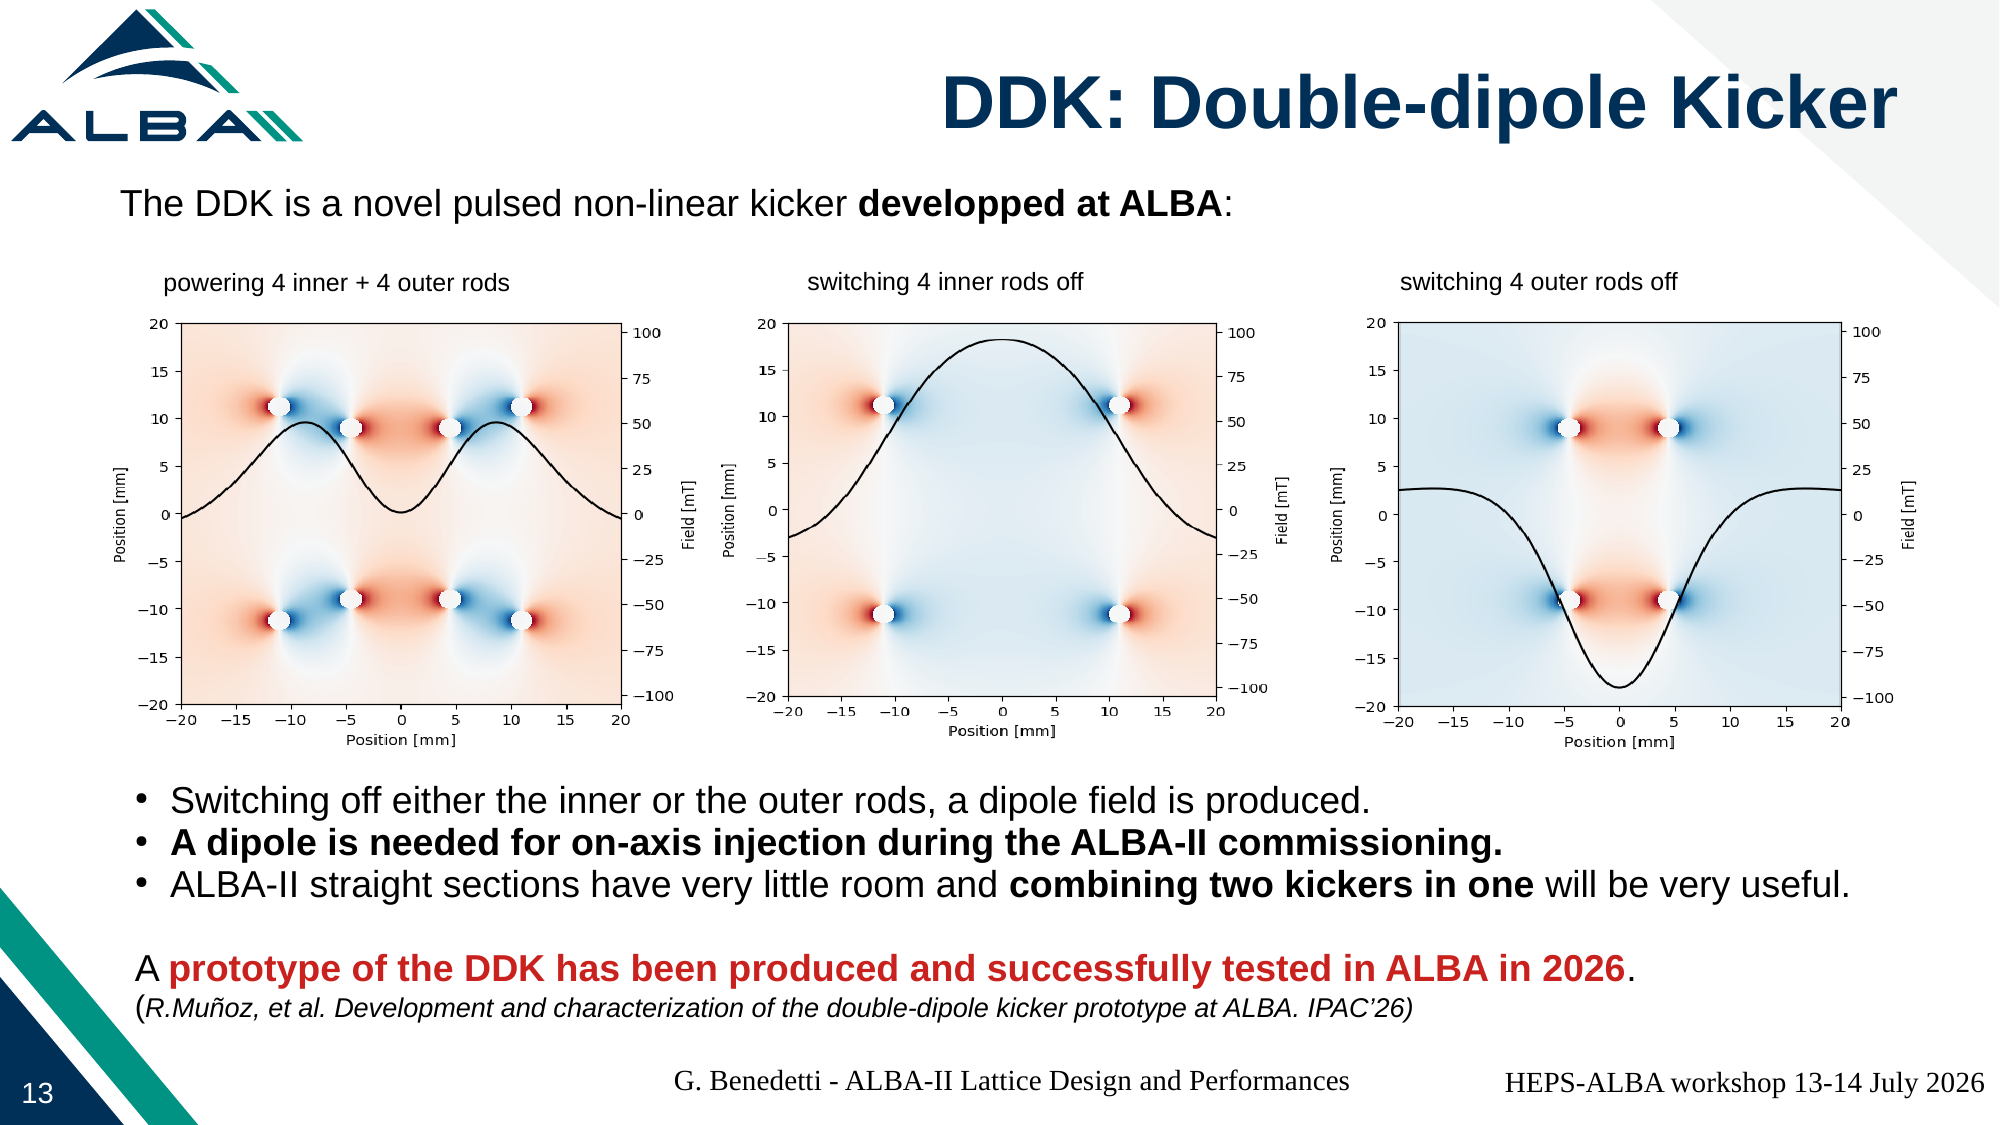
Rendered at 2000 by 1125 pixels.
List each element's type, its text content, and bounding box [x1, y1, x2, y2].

picture [103, 313, 708, 756]
text_box Switching off either the inner or the outer rods, a dipole field is produced. A dipole is needed for on-axis injection during the ALBA-II commissioning. ALBA-II straight sections have very little room and combining two kickers in one will be very useful. A prototype of the DDK has been produced and successfully tested in ALBA in 2026. (R.Muñoz, et al. Development and characterization of the double-dipole kicker prototype at ALBA. IPAC’26) [120, 771, 1876, 1032]
text_box powering 4 inner + 4 outer rods [141, 261, 607, 314]
picture [712, 311, 1306, 747]
text_box switching 4 outer rods off [1378, 260, 1760, 312]
text_box switching 4 inner rods off [785, 259, 1165, 312]
picture [1320, 311, 1923, 758]
title DDK: Double-dipole Kicker [99, 9, 1900, 197]
text_box The DDK is a novel pulsed non-linear kicker developped at ALBA: [105, 174, 1418, 232]
